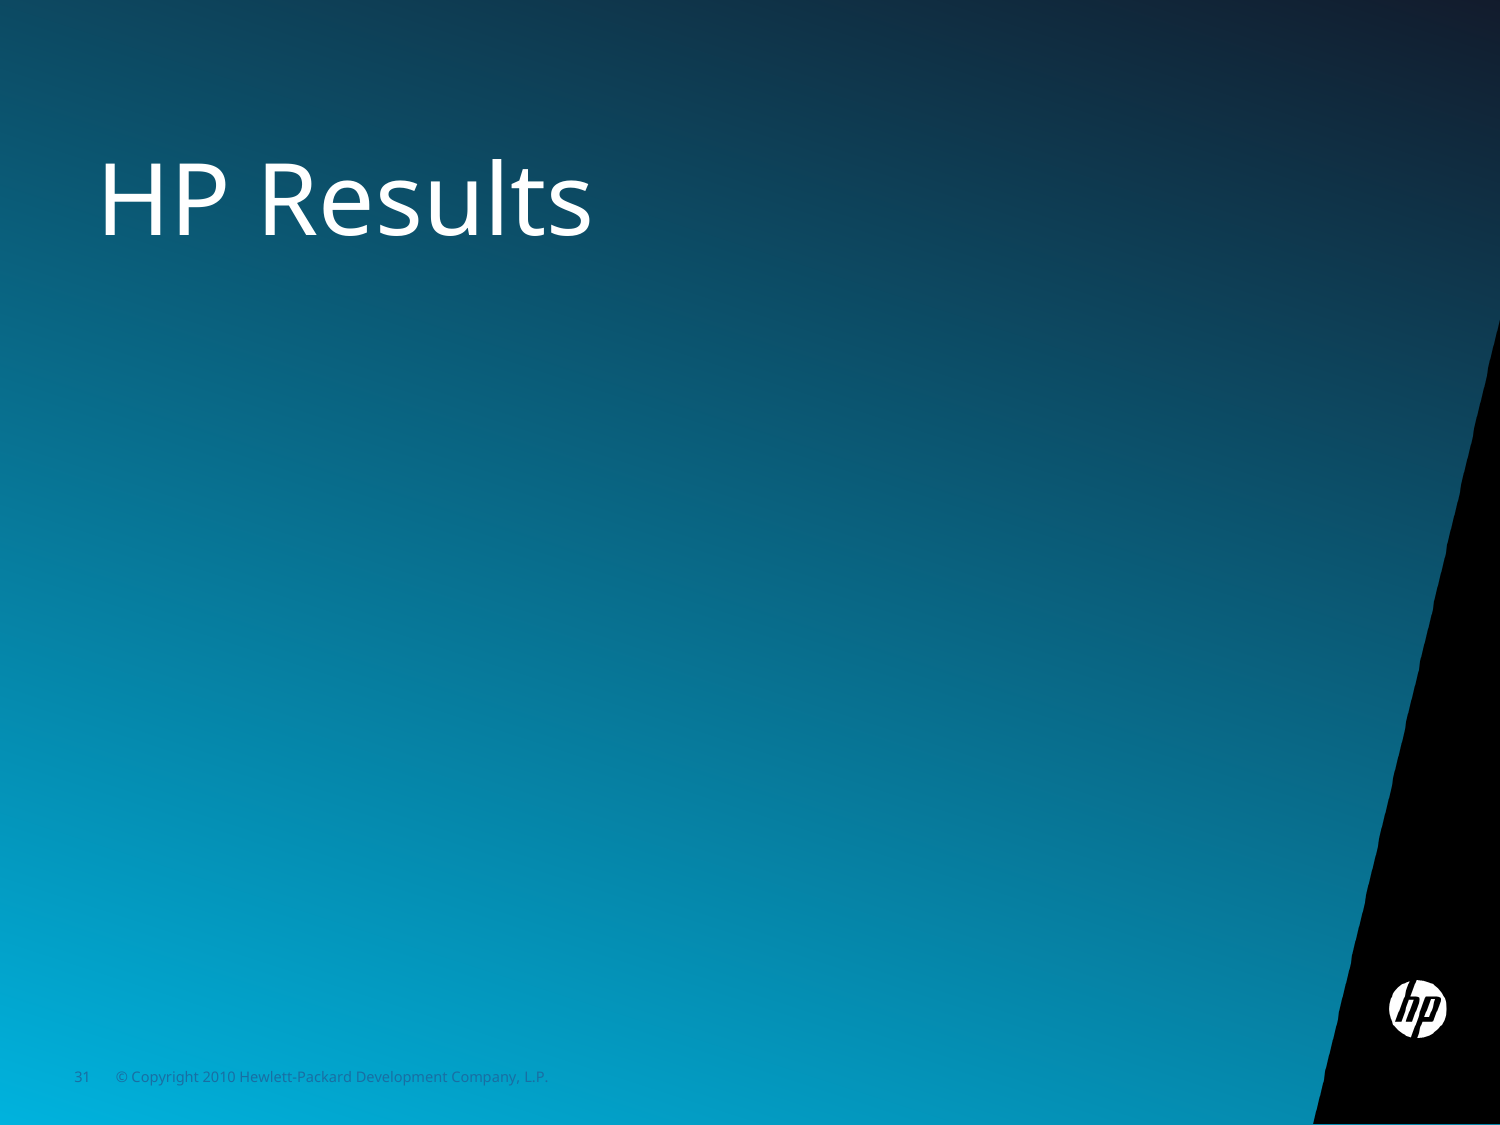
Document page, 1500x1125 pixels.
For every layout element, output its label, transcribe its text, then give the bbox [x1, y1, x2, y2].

picture [0, 237, 1500, 1123]
text_box HP Results [81, 116, 615, 263]
